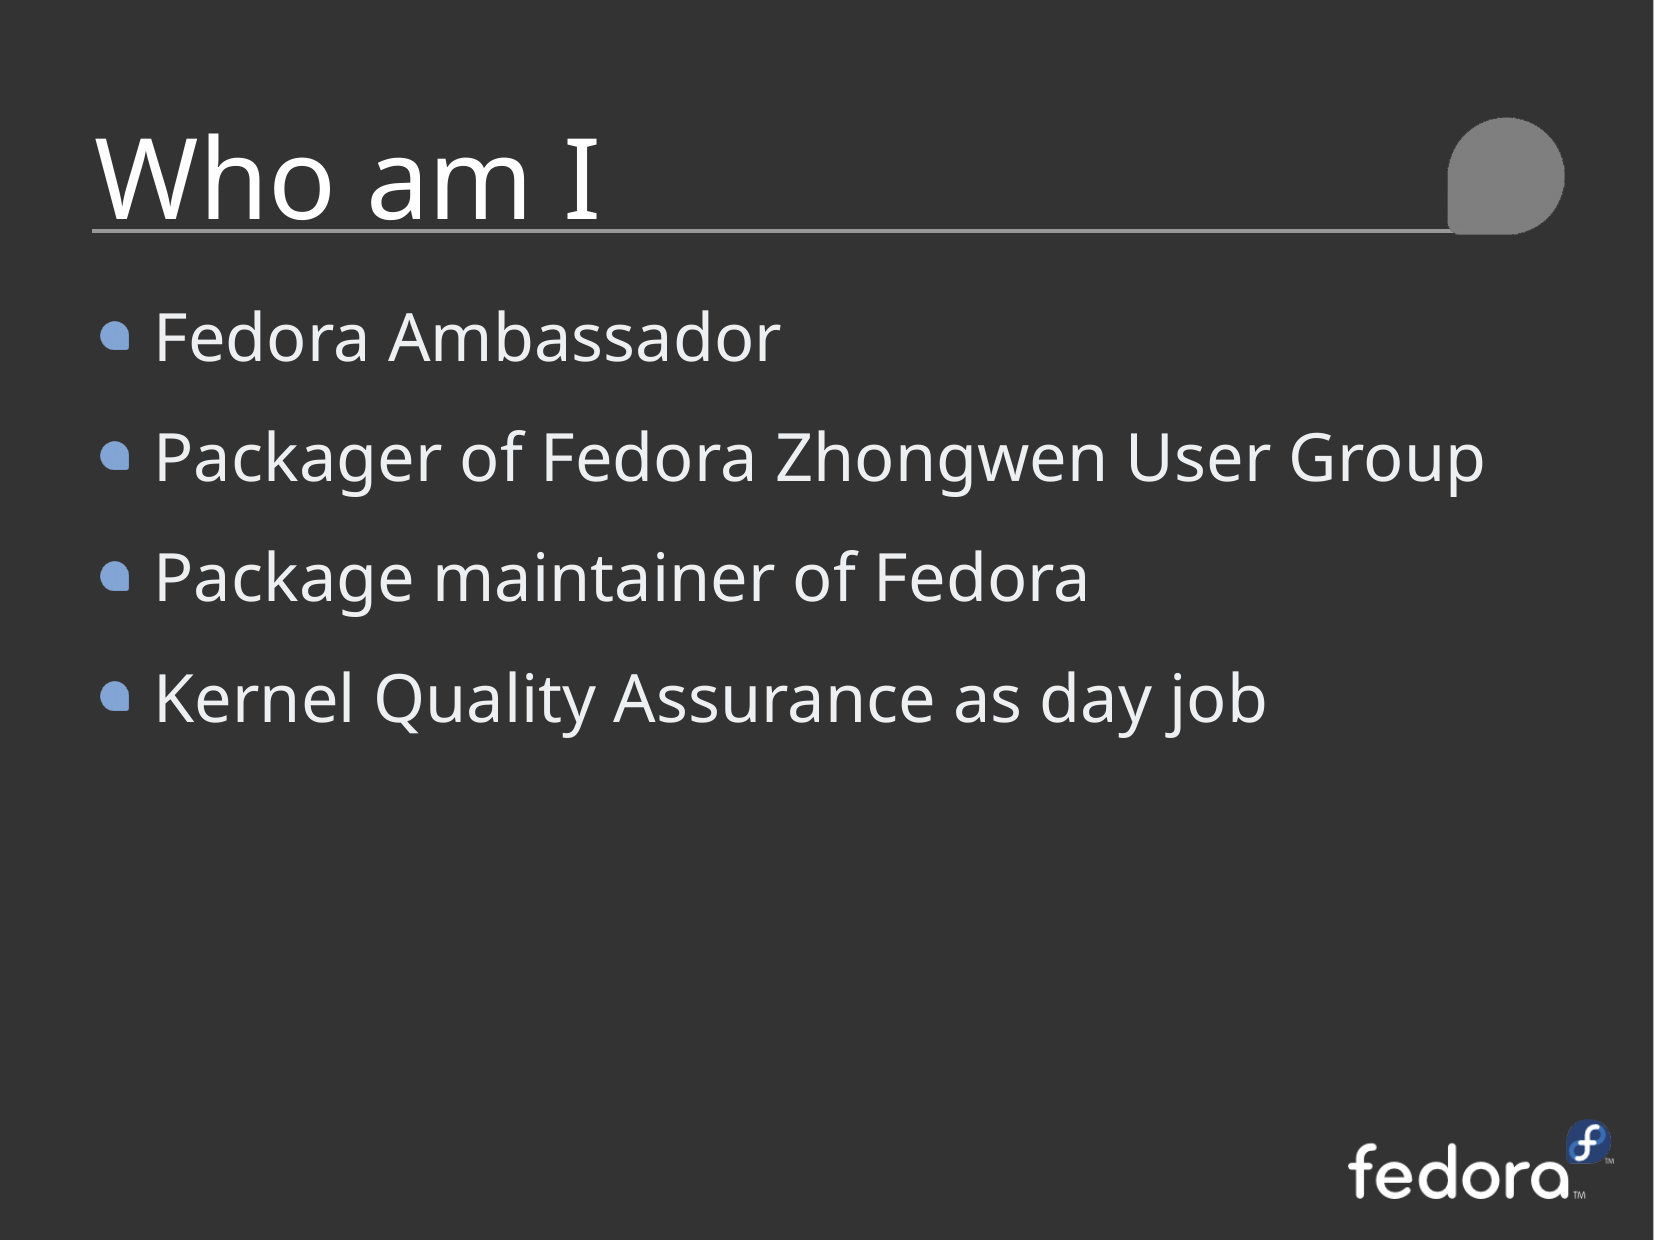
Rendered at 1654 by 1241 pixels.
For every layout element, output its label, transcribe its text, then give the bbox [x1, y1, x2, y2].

title Who am I [94, 100, 1426, 251]
list Fedora Ambassador Packager of Fedora Zhongwen User Group Package maintainer of Fedora Kernel Quality Assurance as day job [82, 290, 1571, 1094]
picture [1348, 1119, 1614, 1199]
picture [1447, 117, 1565, 235]
